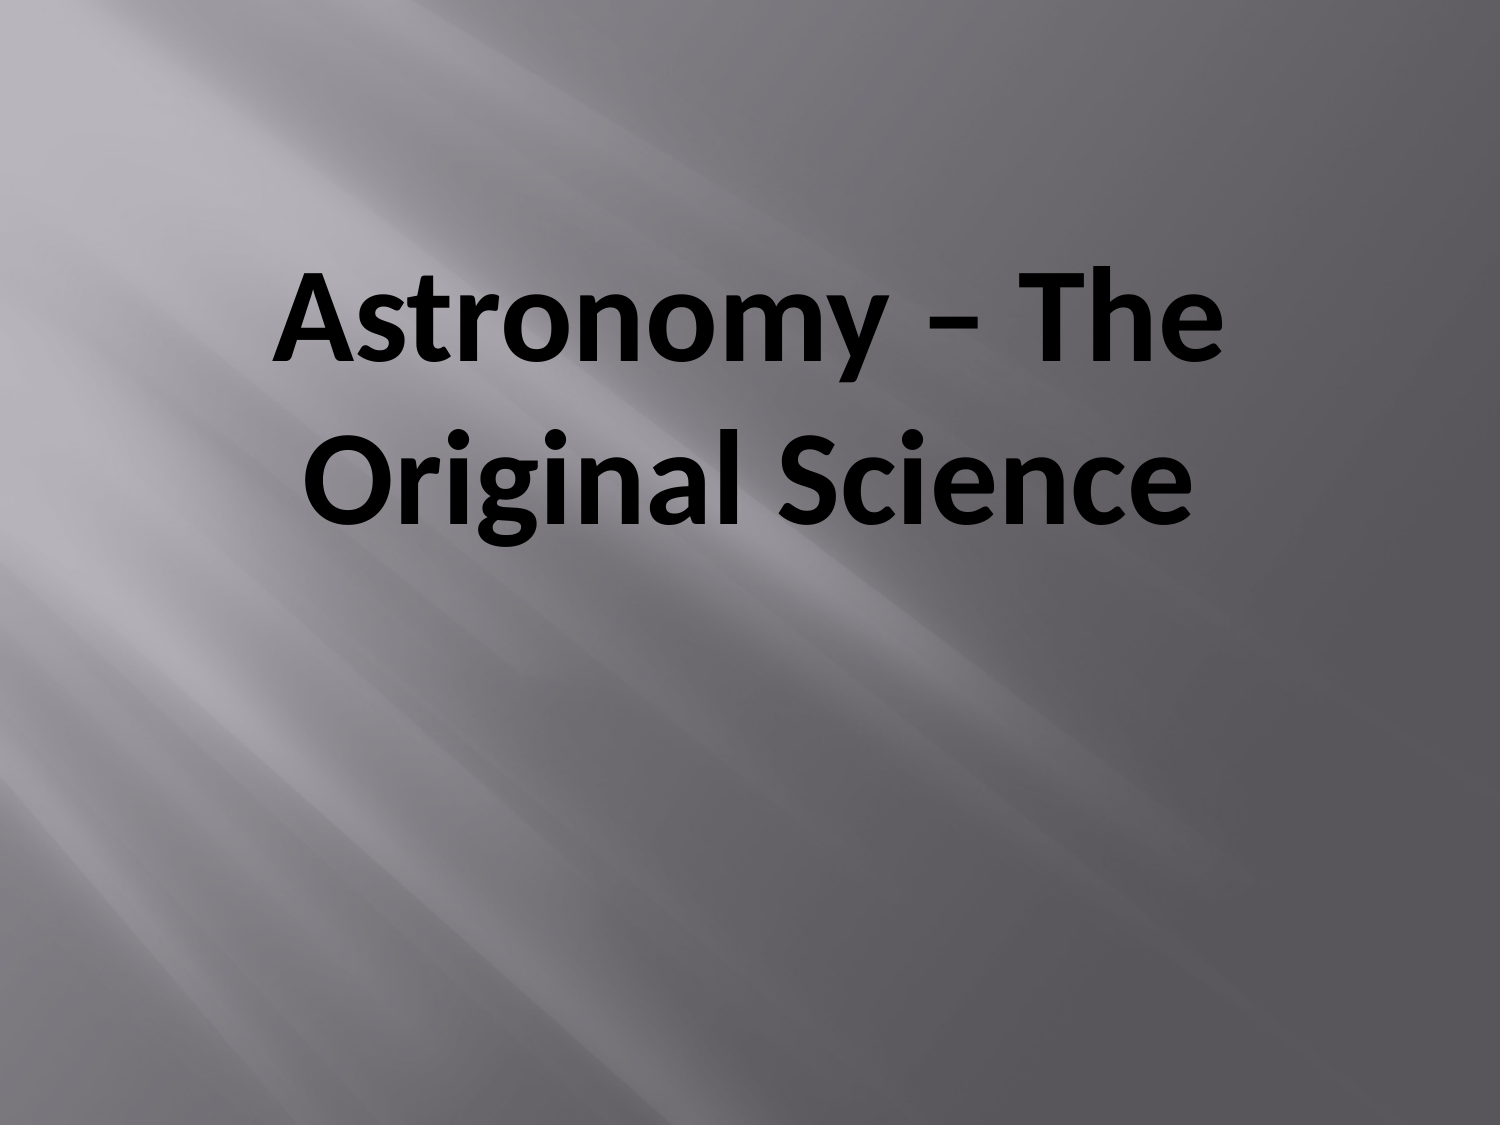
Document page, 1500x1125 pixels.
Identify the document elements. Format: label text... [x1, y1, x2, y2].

text_box Astronomy – The Original Science [112, 218, 1388, 722]
